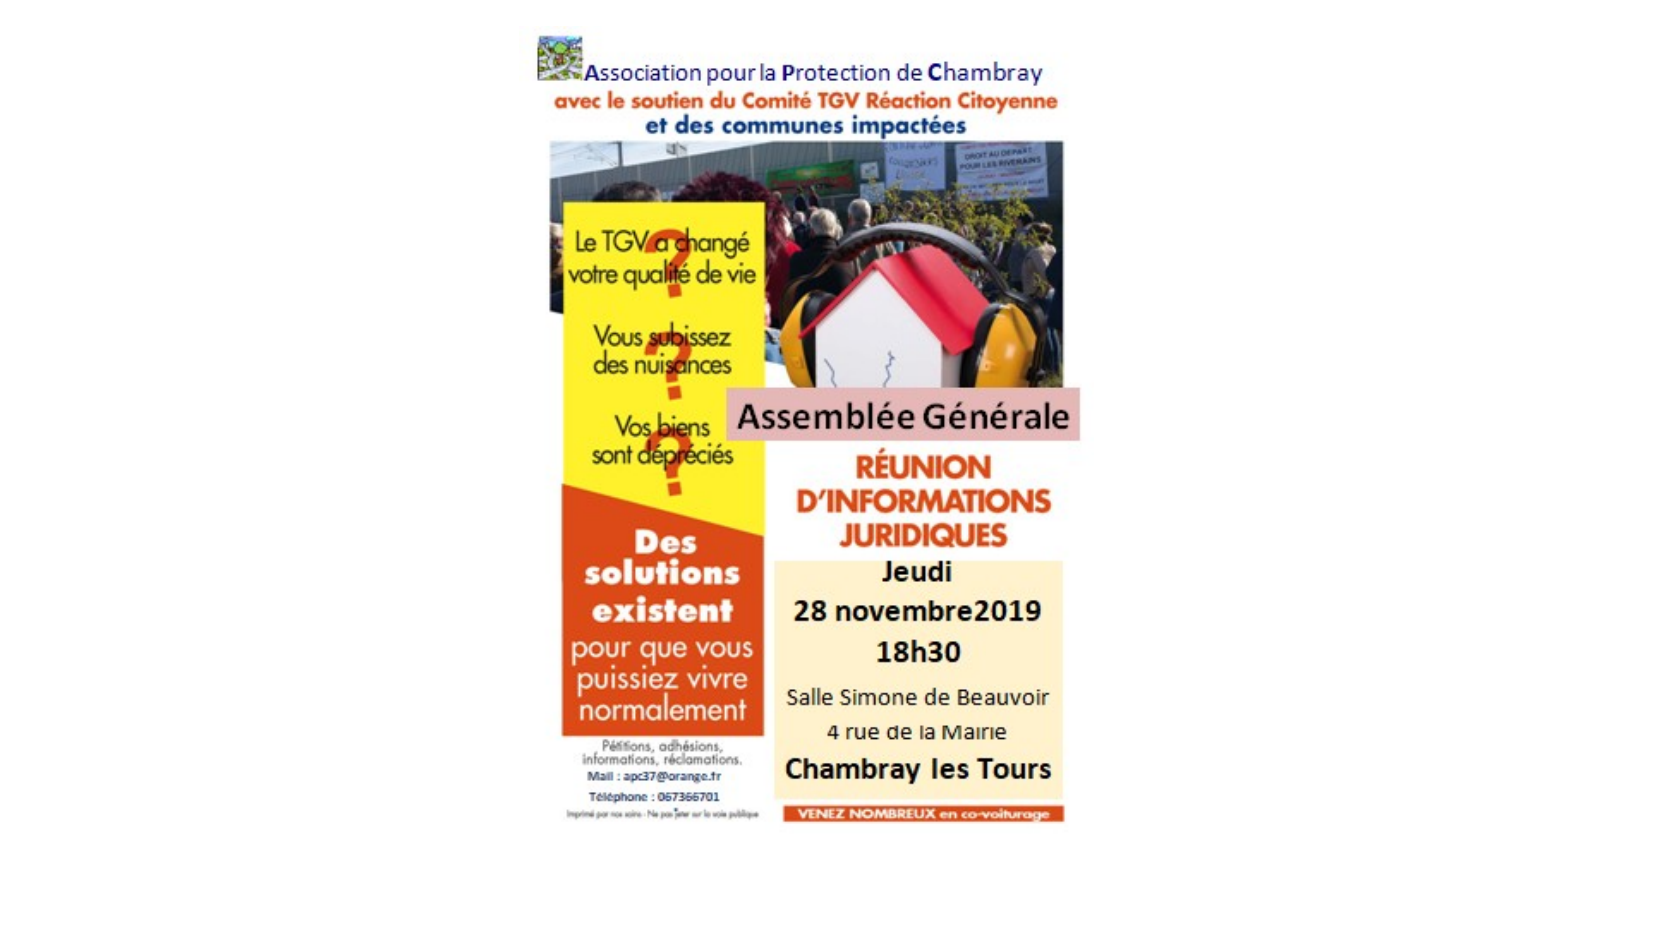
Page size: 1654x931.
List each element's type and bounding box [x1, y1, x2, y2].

picture [519, 26, 1094, 834]
